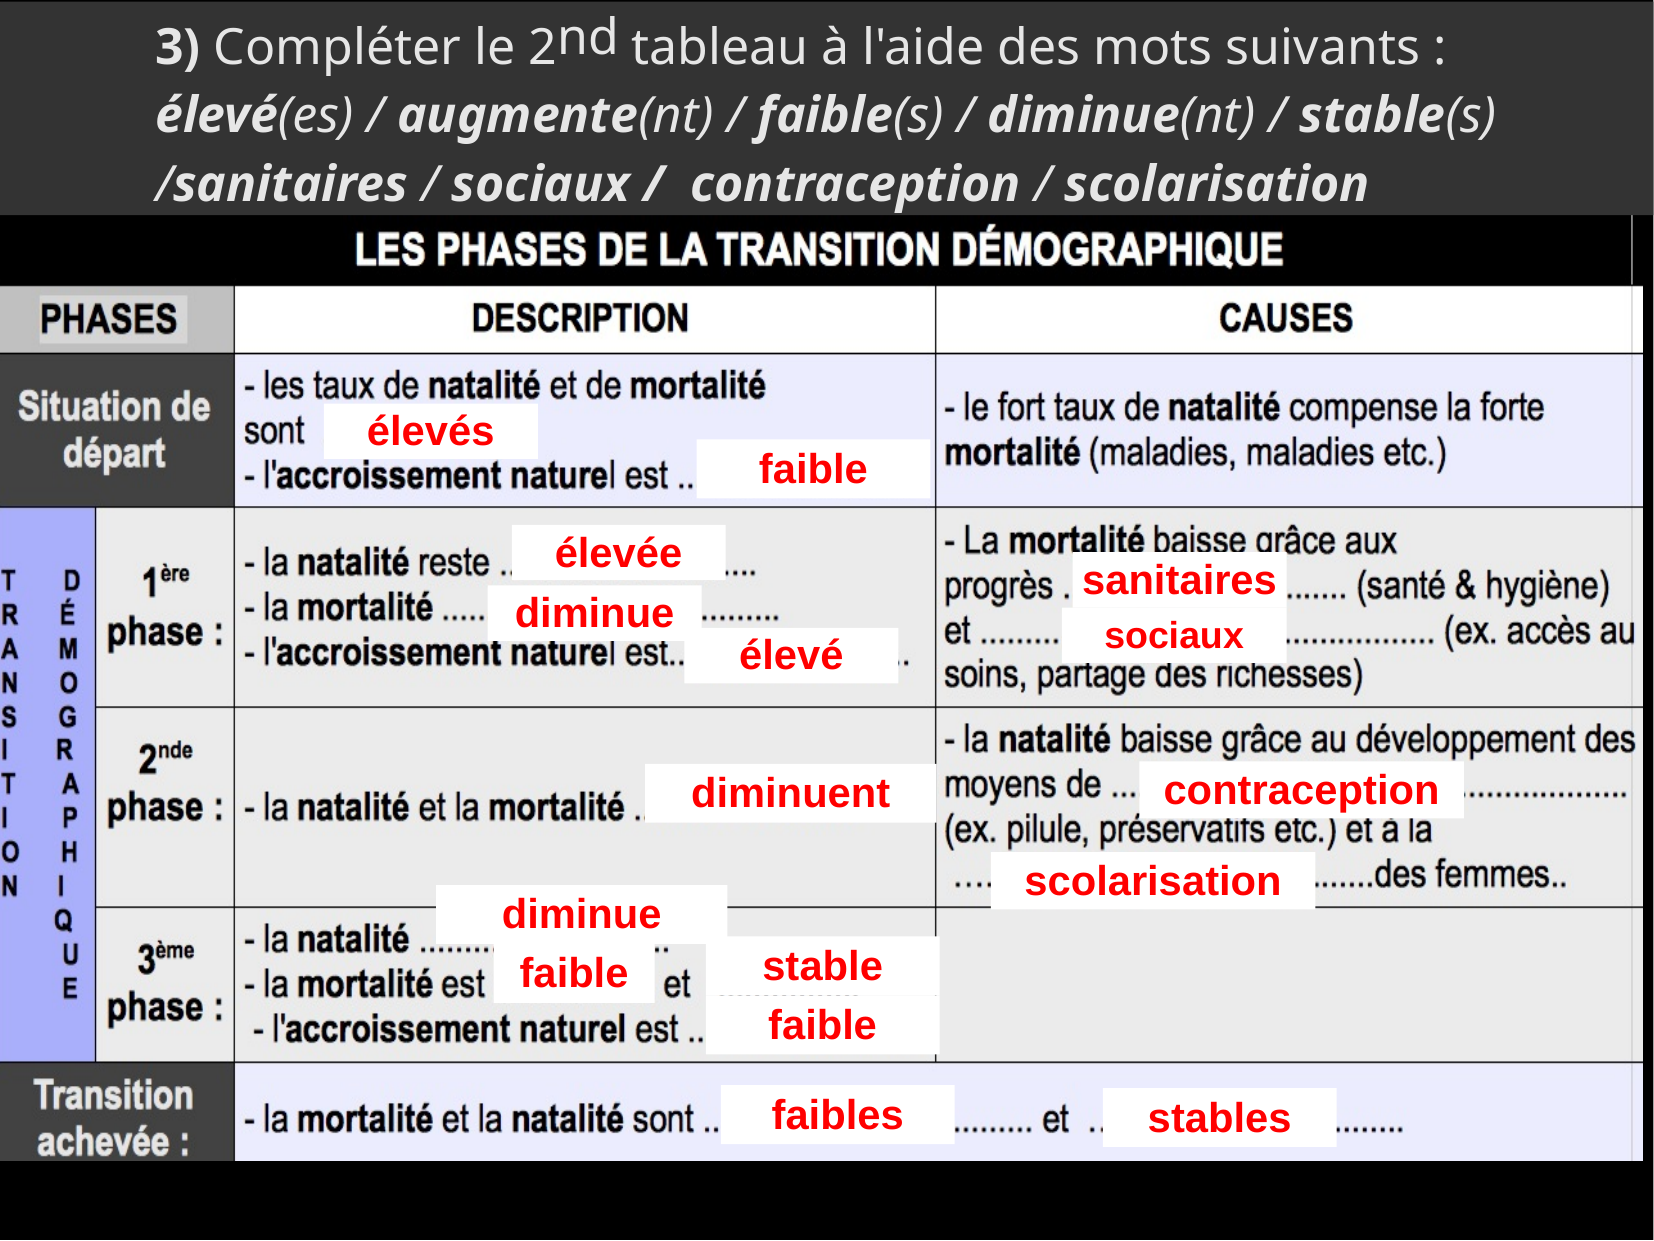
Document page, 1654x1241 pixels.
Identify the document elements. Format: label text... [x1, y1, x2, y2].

text_box faible [705, 995, 940, 1055]
text_box 3) Compléter le 2nd tableau à l'aide des mots suivants : élevé(es) / augmente(nt) / faible(s) / diminue(nt) / stable(s) /sanitaires / sociaux / contraception / scolarisation [0, 1, 1654, 216]
text_box diminuent [645, 763, 937, 823]
text_box sanitaires [1072, 552, 1287, 607]
text_box élevé [684, 627, 899, 684]
text_box faible [696, 439, 931, 499]
text_box faibles [720, 1085, 955, 1145]
text_box élevée [511, 524, 726, 581]
text_box diminue [436, 885, 728, 944]
text_box scolarisation [990, 852, 1316, 910]
picture [0, 216, 1643, 1161]
text_box sociaux [1061, 607, 1287, 663]
text_box stables [1102, 1088, 1337, 1147]
text_box stable [705, 936, 940, 995]
text_box contraception [1139, 761, 1464, 819]
text_box faible [493, 943, 655, 1003]
text_box élevés [323, 403, 538, 459]
text_box diminue [487, 585, 702, 641]
